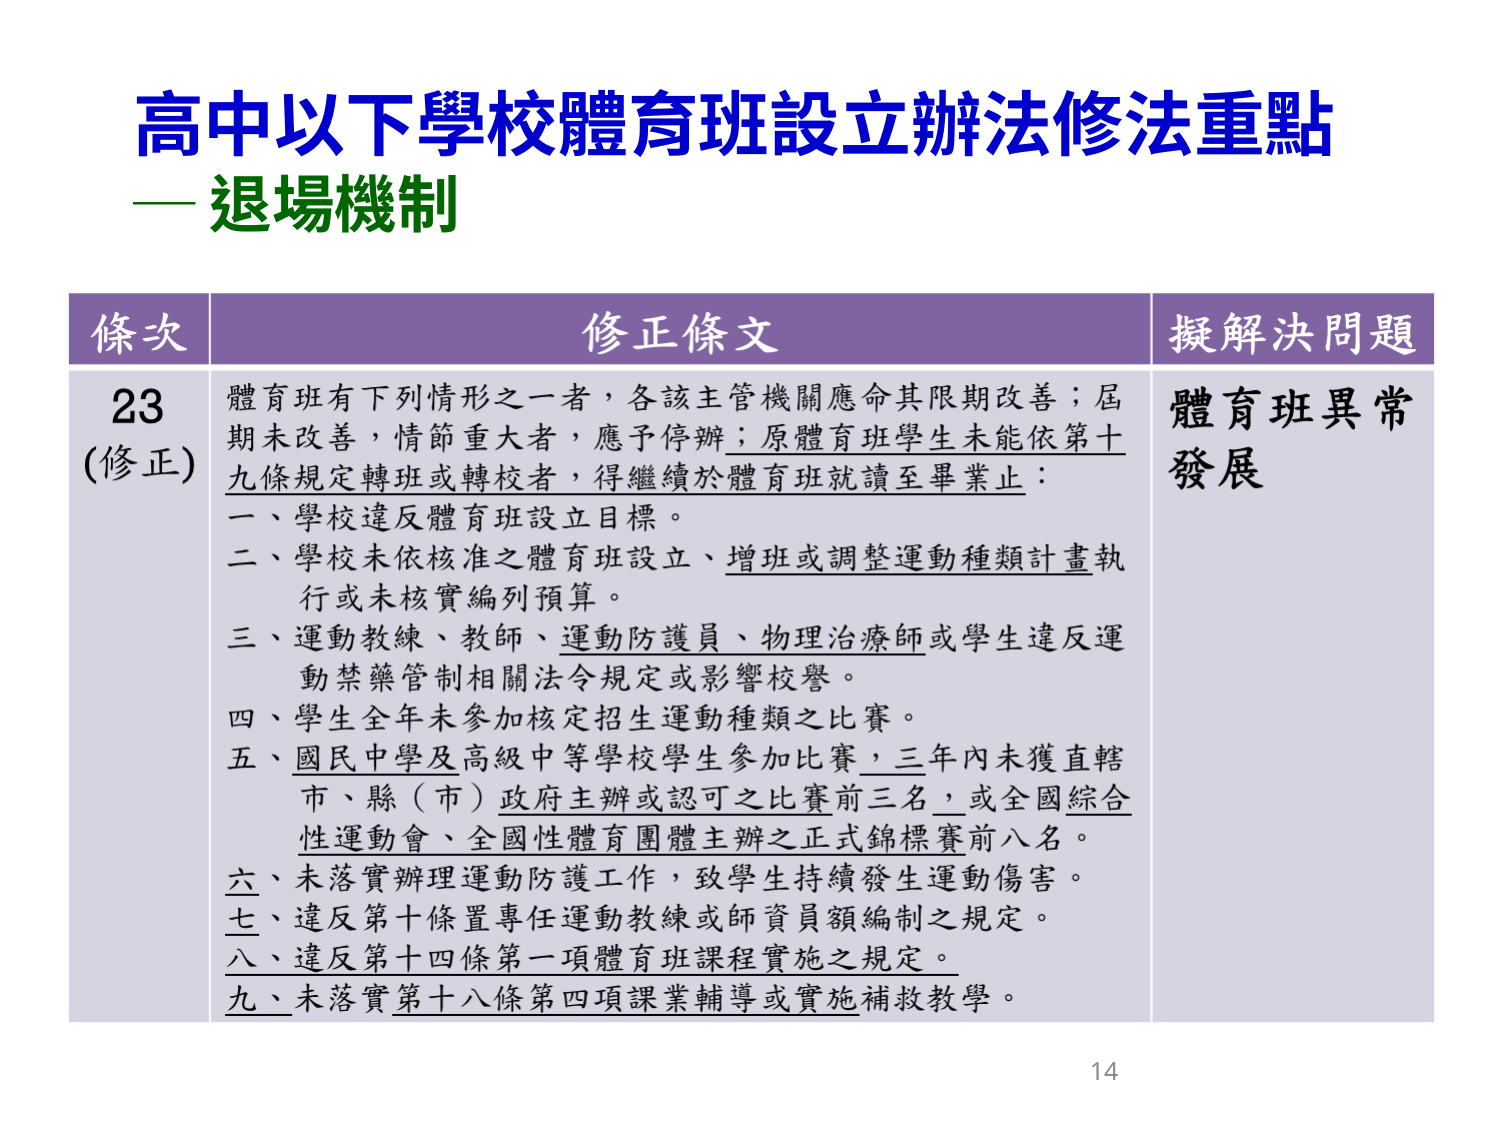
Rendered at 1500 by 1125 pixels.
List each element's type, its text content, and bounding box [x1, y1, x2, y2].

picture [67, 285, 1436, 1037]
text_box 高中以下學校體育班設立辦法修法重點─ 退場機制 [118, 64, 1377, 256]
text_box 14 [1074, 1042, 1426, 1103]
